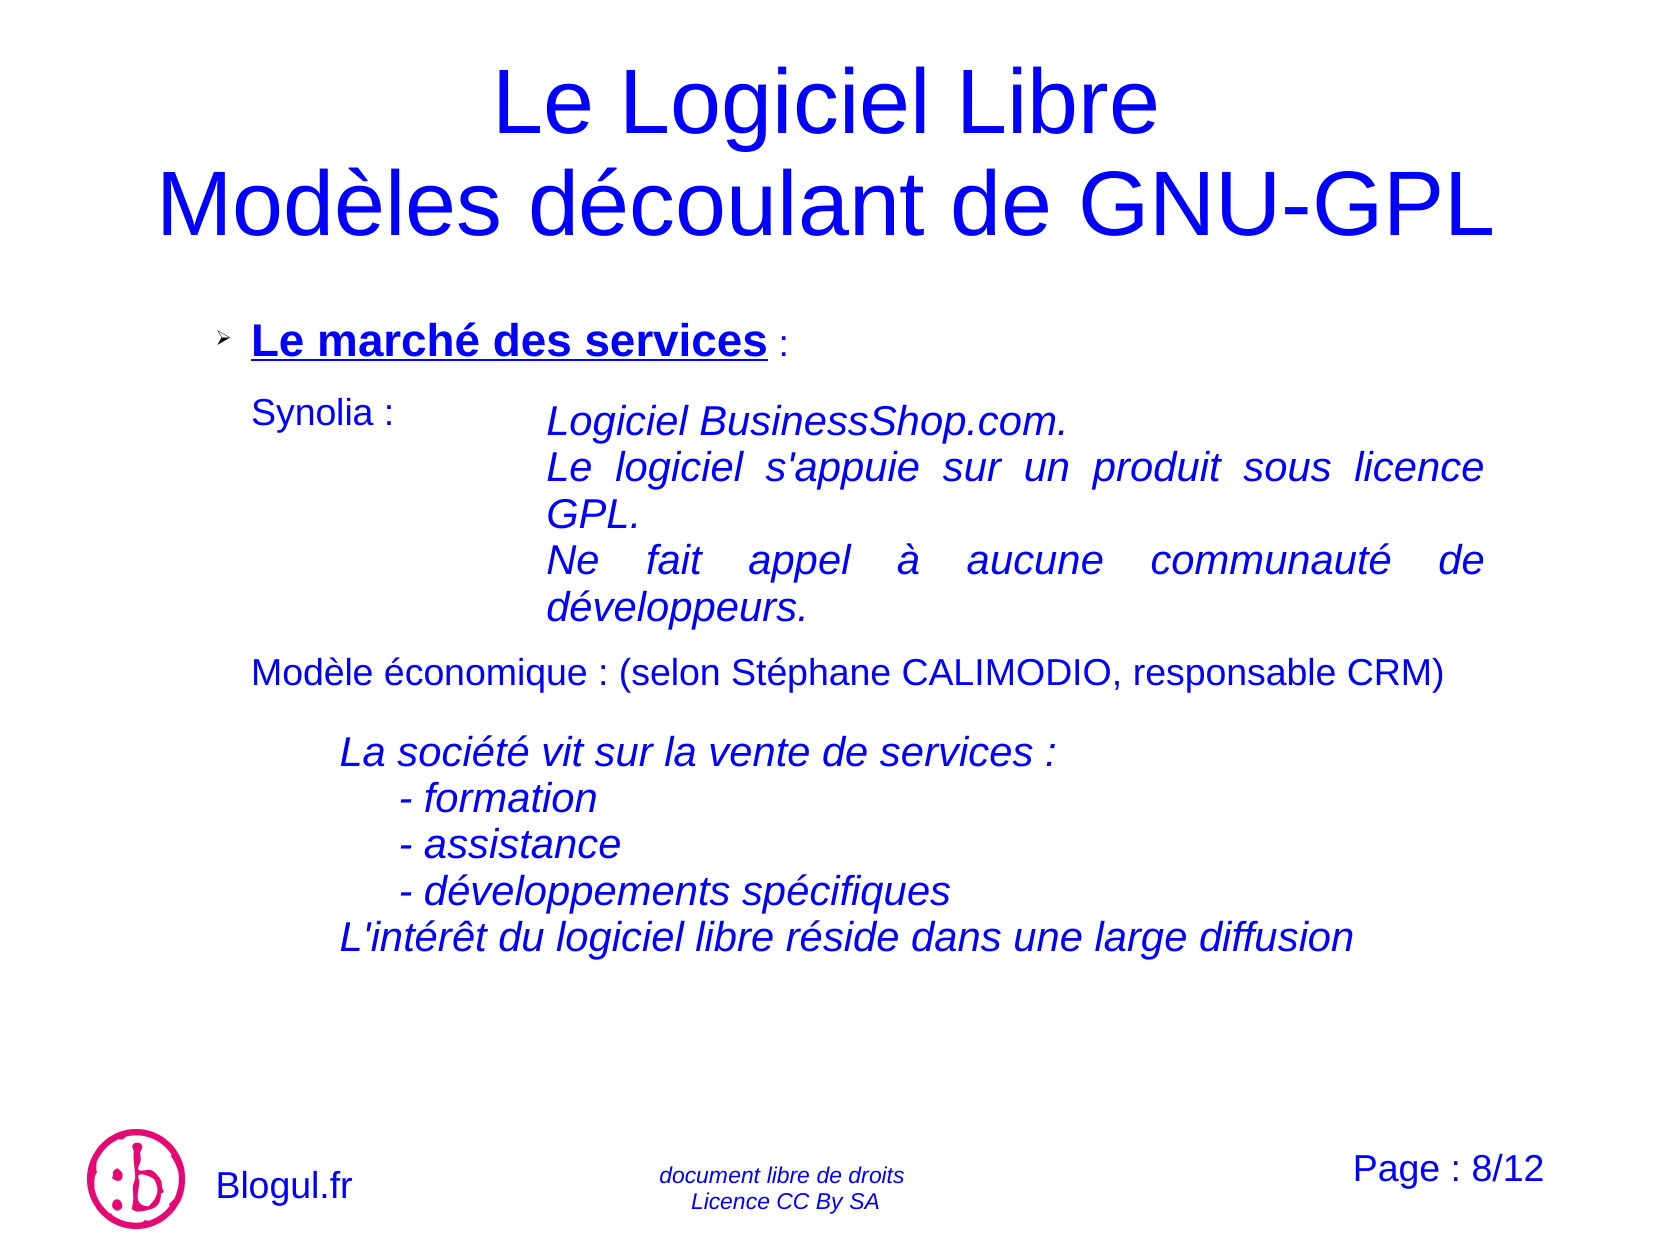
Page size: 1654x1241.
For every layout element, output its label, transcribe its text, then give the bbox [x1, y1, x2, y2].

text_box Logiciel BusinessShop.com. Le logiciel s'appuie sur un produit sous licence GPL. Ne fait appel à aucune communauté de développeurs. [531, 390, 1501, 640]
text_box Synolia : [236, 383, 502, 455]
text_box Le marché des services : [200, 307, 1548, 458]
title Le Logiciel Libre Modèles découlant de GNU-GPL [82, 49, 1571, 257]
picture [87, 1129, 185, 1229]
text_box La société vit sur la vente de services : - formation - assistance - développements spécifiques L'intérêt du logiciel libre réside dans une large diffusion [324, 720, 1501, 971]
text_box Modèle économique : (selon Stéphane CALIMODIO, responsable CRM) [236, 643, 1501, 715]
